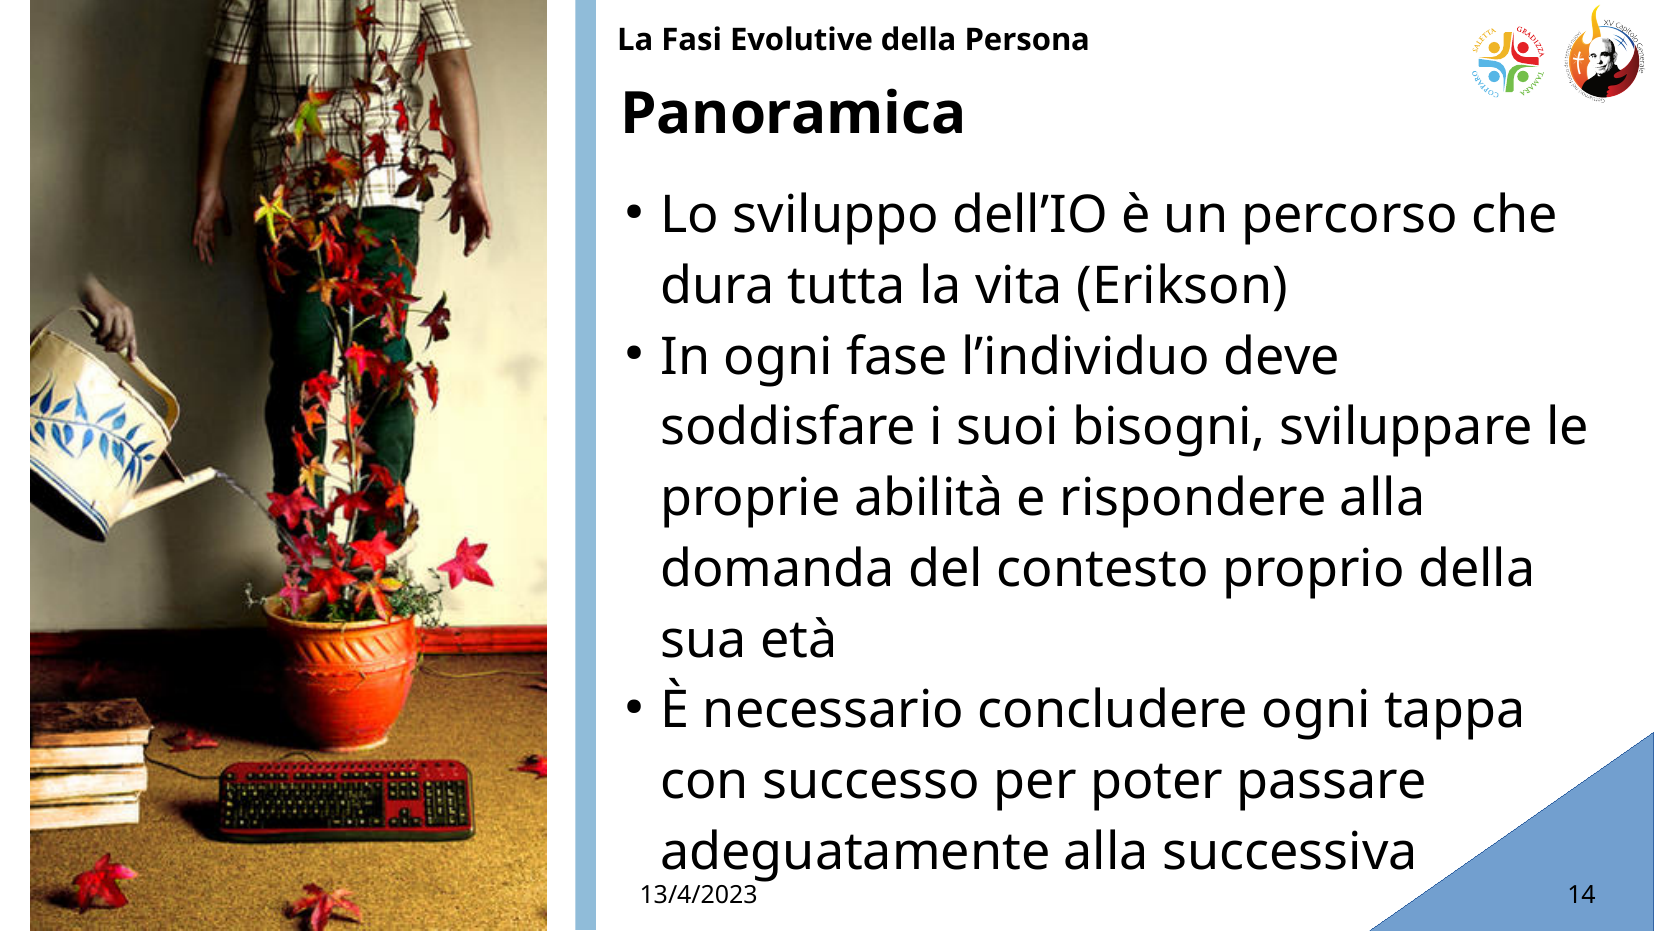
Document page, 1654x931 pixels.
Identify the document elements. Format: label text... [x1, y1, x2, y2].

picture [1563, 4, 1646, 103]
picture [30, 0, 547, 931]
title Panoramica [620, 70, 1617, 142]
subtitle Lo sviluppo dell’IO è un percorso che dura tutta la vita (Erikson) In ogni fase l’individuo deve soddisfare i suoi bisogni, sviluppare le proprie abilità e rispondere alla domanda del contesto proprio della sua età È necessario concludere ogni tappa con successo per poter passare adeguatamente alla successiva [624, 177, 1602, 873]
text_box La Fasi Evolutive della Persona [602, 9, 1335, 63]
